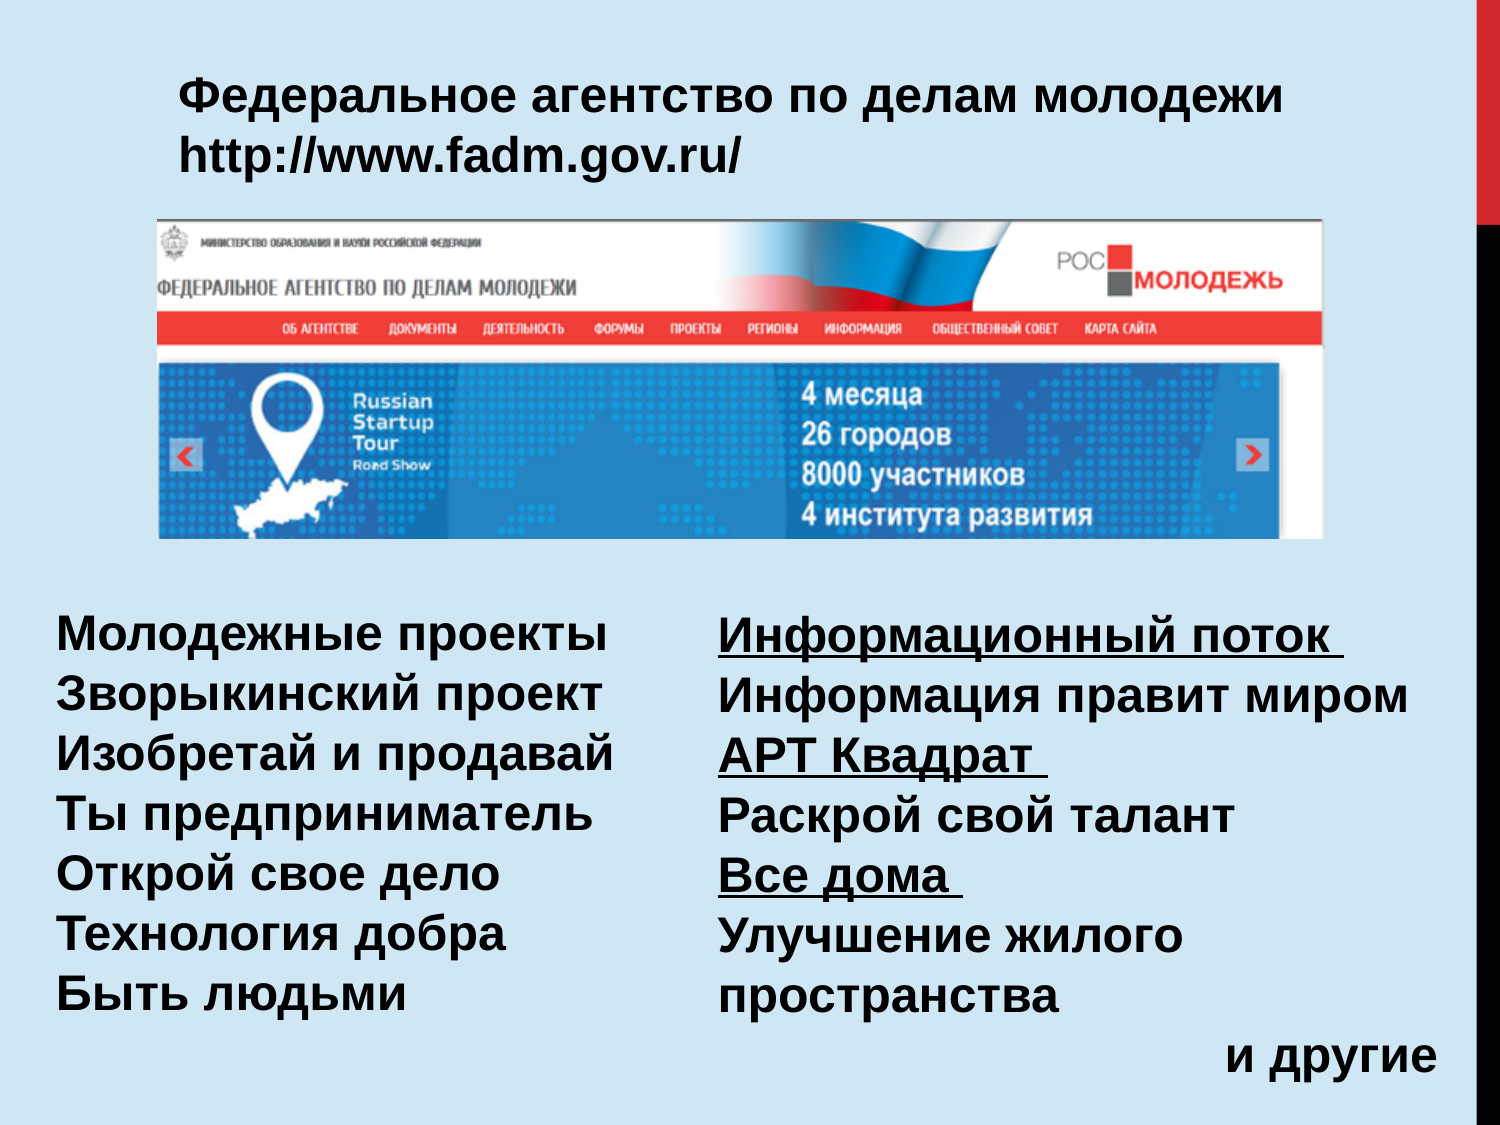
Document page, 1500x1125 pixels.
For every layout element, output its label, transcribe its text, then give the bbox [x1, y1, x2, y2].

text_box Информационный поток Информация правит миром АРТ Квадрат Раскрой свой талант Все дома Улучшение жилого пространства и другие [702, 594, 1453, 1090]
text_box Молодежные проекты Зворыкинский проект Изобретай и продавай Ты предприниматель Открой свое дело Технология добра Быть людьми [41, 592, 632, 1028]
text_box Федеральное агентство по делам молодежи http://www.fadm.gov.ru/ [163, 54, 1300, 190]
picture [157, 219, 1325, 539]
